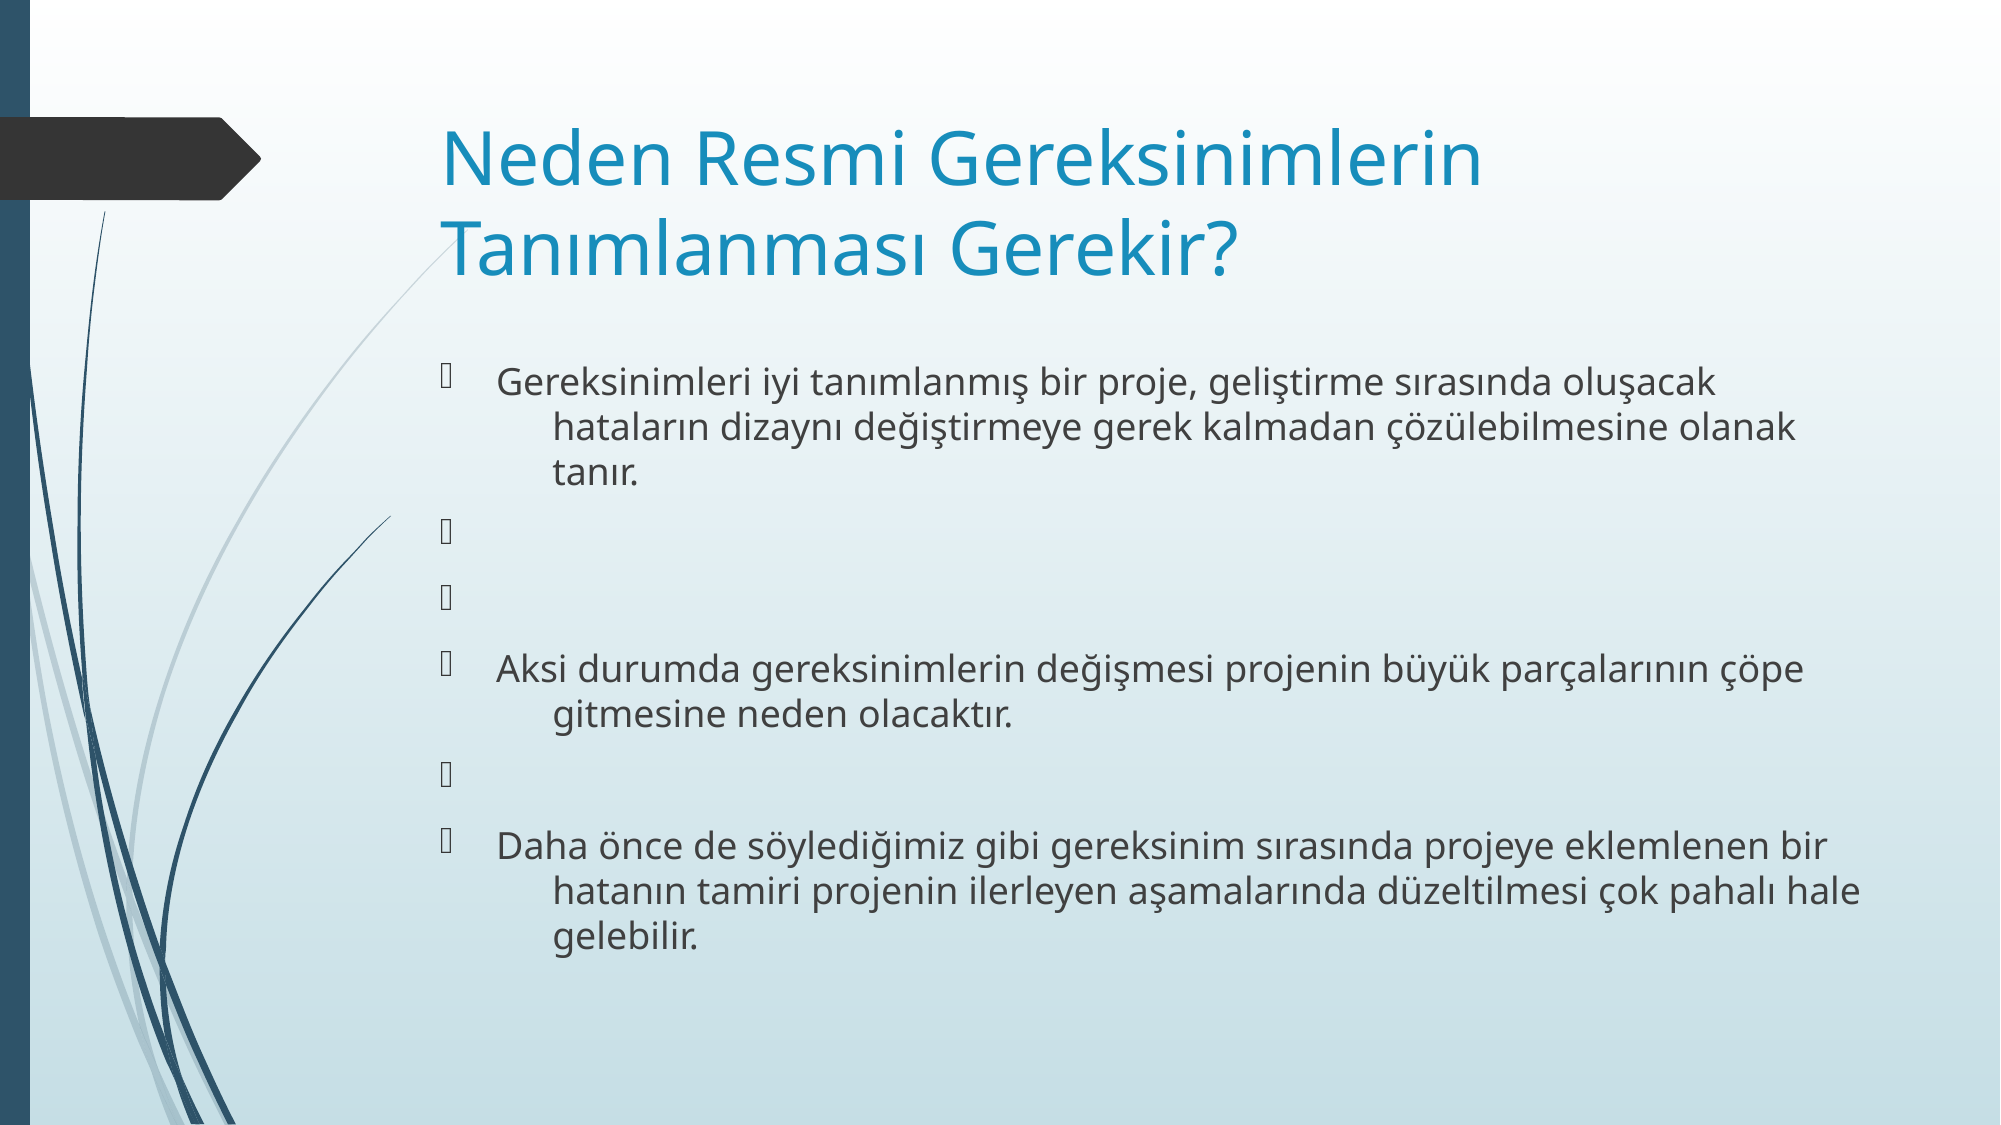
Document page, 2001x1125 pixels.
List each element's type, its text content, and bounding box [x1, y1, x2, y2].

list Gereksinimleri iyi tanımlanmış bir proje, geliştirme sırasında oluşacak hataların dizaynı değiştirmeye gerek kalmadan çözülebilmesine olanak tanır. Aksi durumda gereksinimlerin değişmesi projenin büyük parçalarının çöpe gitmesine neden olacaktır. Daha önce de söylediğimiz gibi gereksinim sırasında projeye eklemlenen bir hatanın tamiri projenin ilerleyen aşamalarında düzeltilmesi çok pahalı hale gelebilir. [424, 350, 1888, 970]
title Neden Resmi Gereksinimlerin Tanımlanması Gerekir? [425, 102, 1888, 313]
